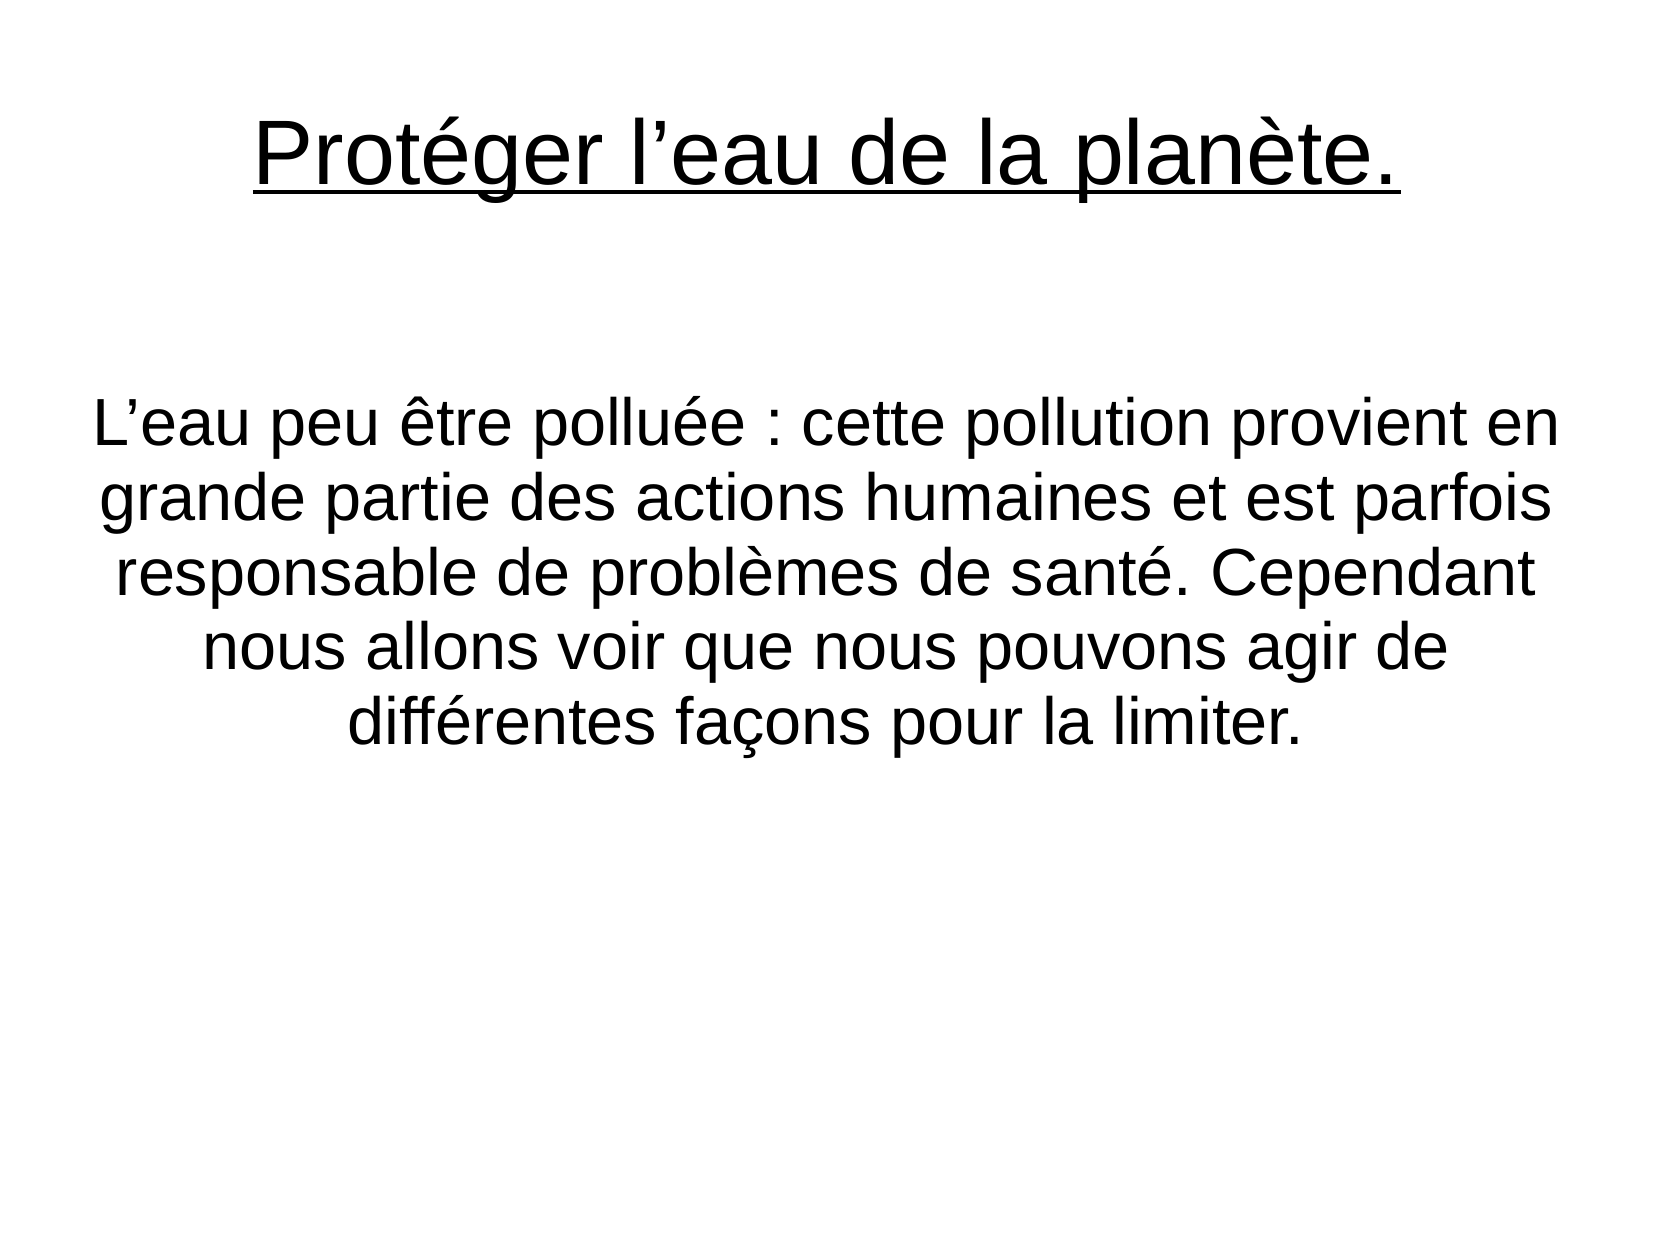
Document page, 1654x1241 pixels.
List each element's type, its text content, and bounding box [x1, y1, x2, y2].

title Protéger l’eau de la planète. [82, 49, 1571, 212]
subtitle L’eau peu être polluée : cette pollution provient en grande partie des actions humaines et est parfois responsable de problèmes de santé. Cependant nous allons voir que nous pouvons agir de différentes façons pour la limiter. [82, 212, 1571, 932]
